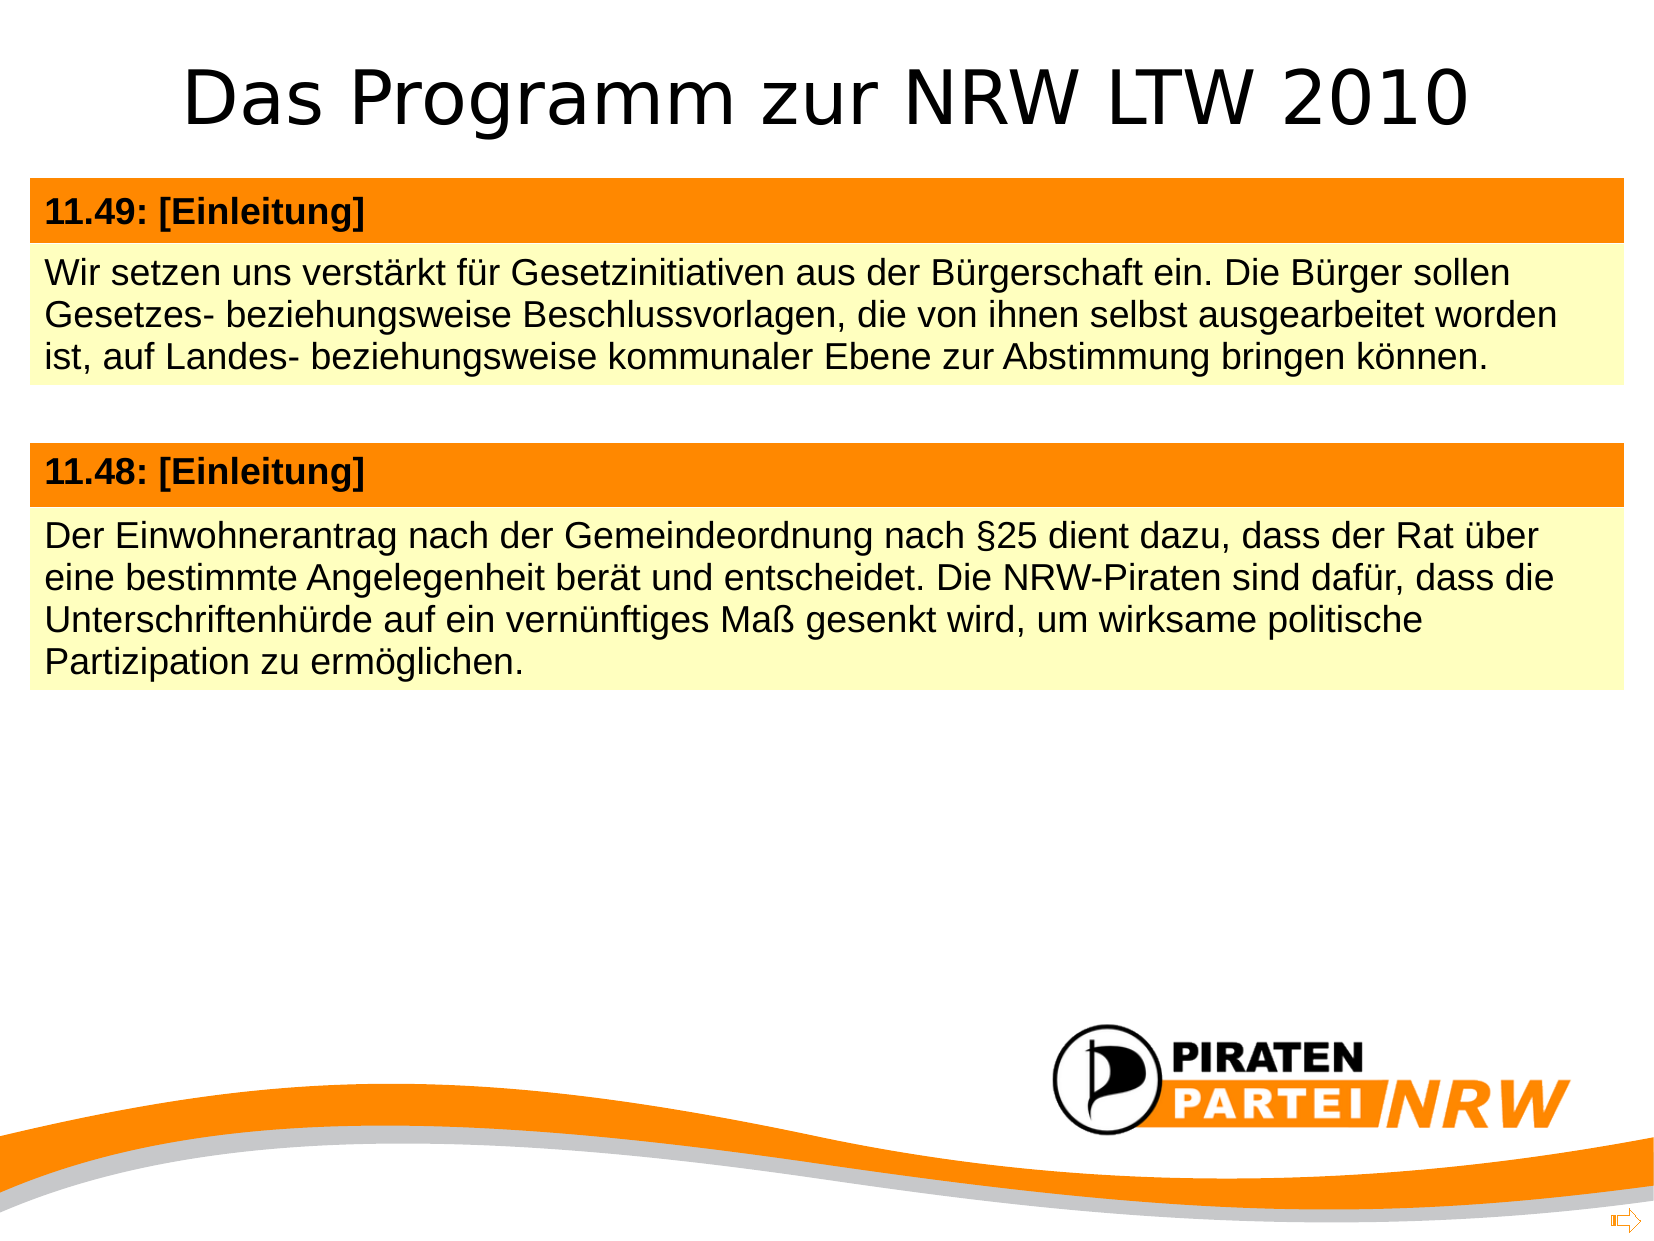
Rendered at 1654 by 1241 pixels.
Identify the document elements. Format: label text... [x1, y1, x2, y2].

table_cell 11.48: ﻿[Einleitung] [30, 443, 1624, 507]
table_cell Wir setzen uns verstärkt für Gesetzinitiativen aus der Bürgerschaft ein. Die Bürger sollen Gesetzes- beziehungsweise Beschlussvorlagen, die von ihnen selbst ausgearbeitet worden ist, auf Landes- beziehungsweise kommunaler Ebene zur Abstimmung bringen können. [30, 244, 1624, 385]
picture [1045, 1021, 1579, 1140]
table_header 11.49: ﻿[Einleitung] [30, 178, 1624, 243]
title Das Programm zur NRW LTW 2010 [82, 54, 1571, 143]
table_cell [30, 386, 1624, 442]
table_cell Der Einwohnerantrag nach der Gemeindeordnung nach §25 dient dazu, dass der Rat über eine bestimmte Angelegenheit berät und entscheidet. Die NRW-Piraten sind dafür, dass die Unterschriftenhürde auf ein vernünftiges Maß gesenkt wird, um wirksame politische Partizipation zu ermöglichen. [30, 508, 1624, 690]
